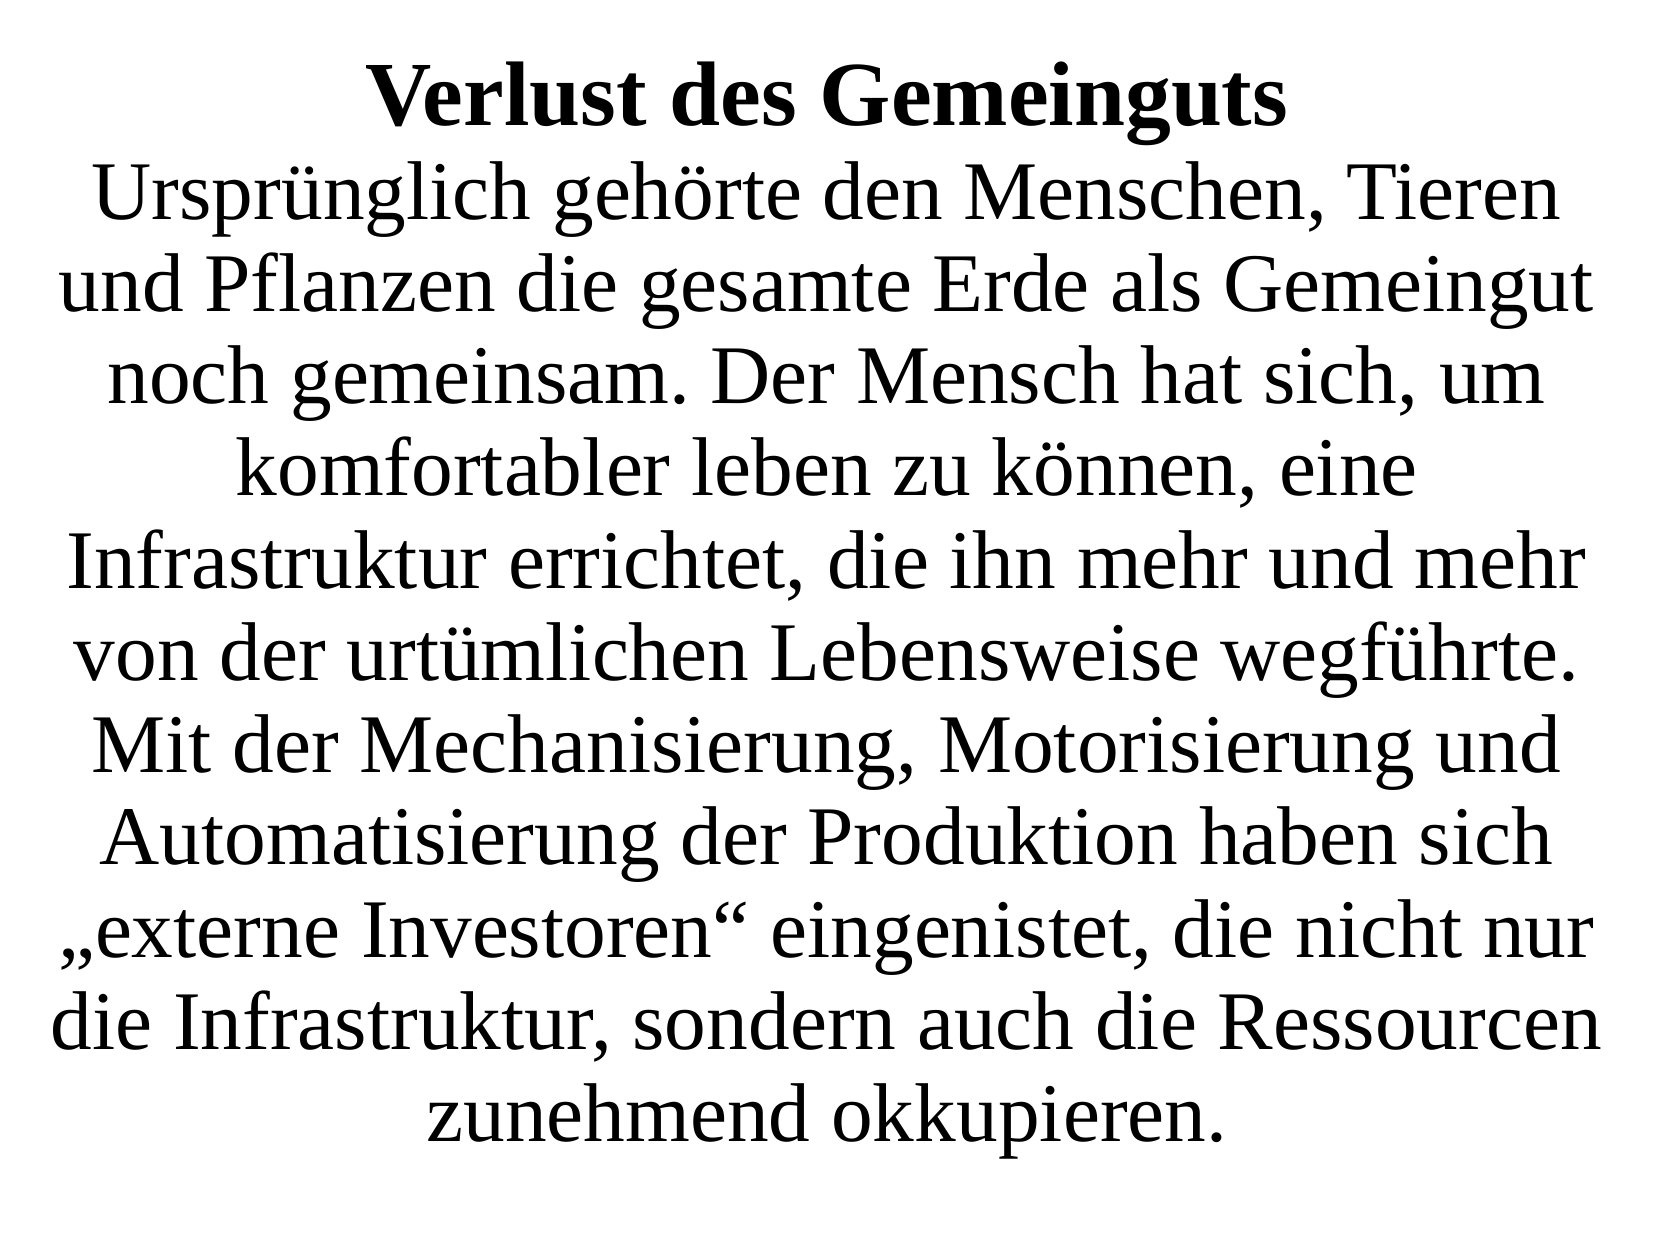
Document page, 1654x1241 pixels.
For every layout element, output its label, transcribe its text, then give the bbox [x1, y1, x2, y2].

text_box Verlust des Gemeinguts Ursprünglich gehörte den Menschen, Tieren und Pflanzen die gesamte Erde als Gemeingut noch gemeinsam. Der Mensch hat sich, um komfortabler leben zu können, eine Infrastruktur errichtet, die ihn mehr und mehr von der urtümlichen Lebensweise wegführte. Mit der Mechanisierung, Motorisierung und Automatisierung der Produktion haben sich „externe Investoren“ eingenistet, die nicht nur die Infrastruktur, sondern auch die Ressourcen zunehmend okkupieren. [35, 36, 1625, 1171]
